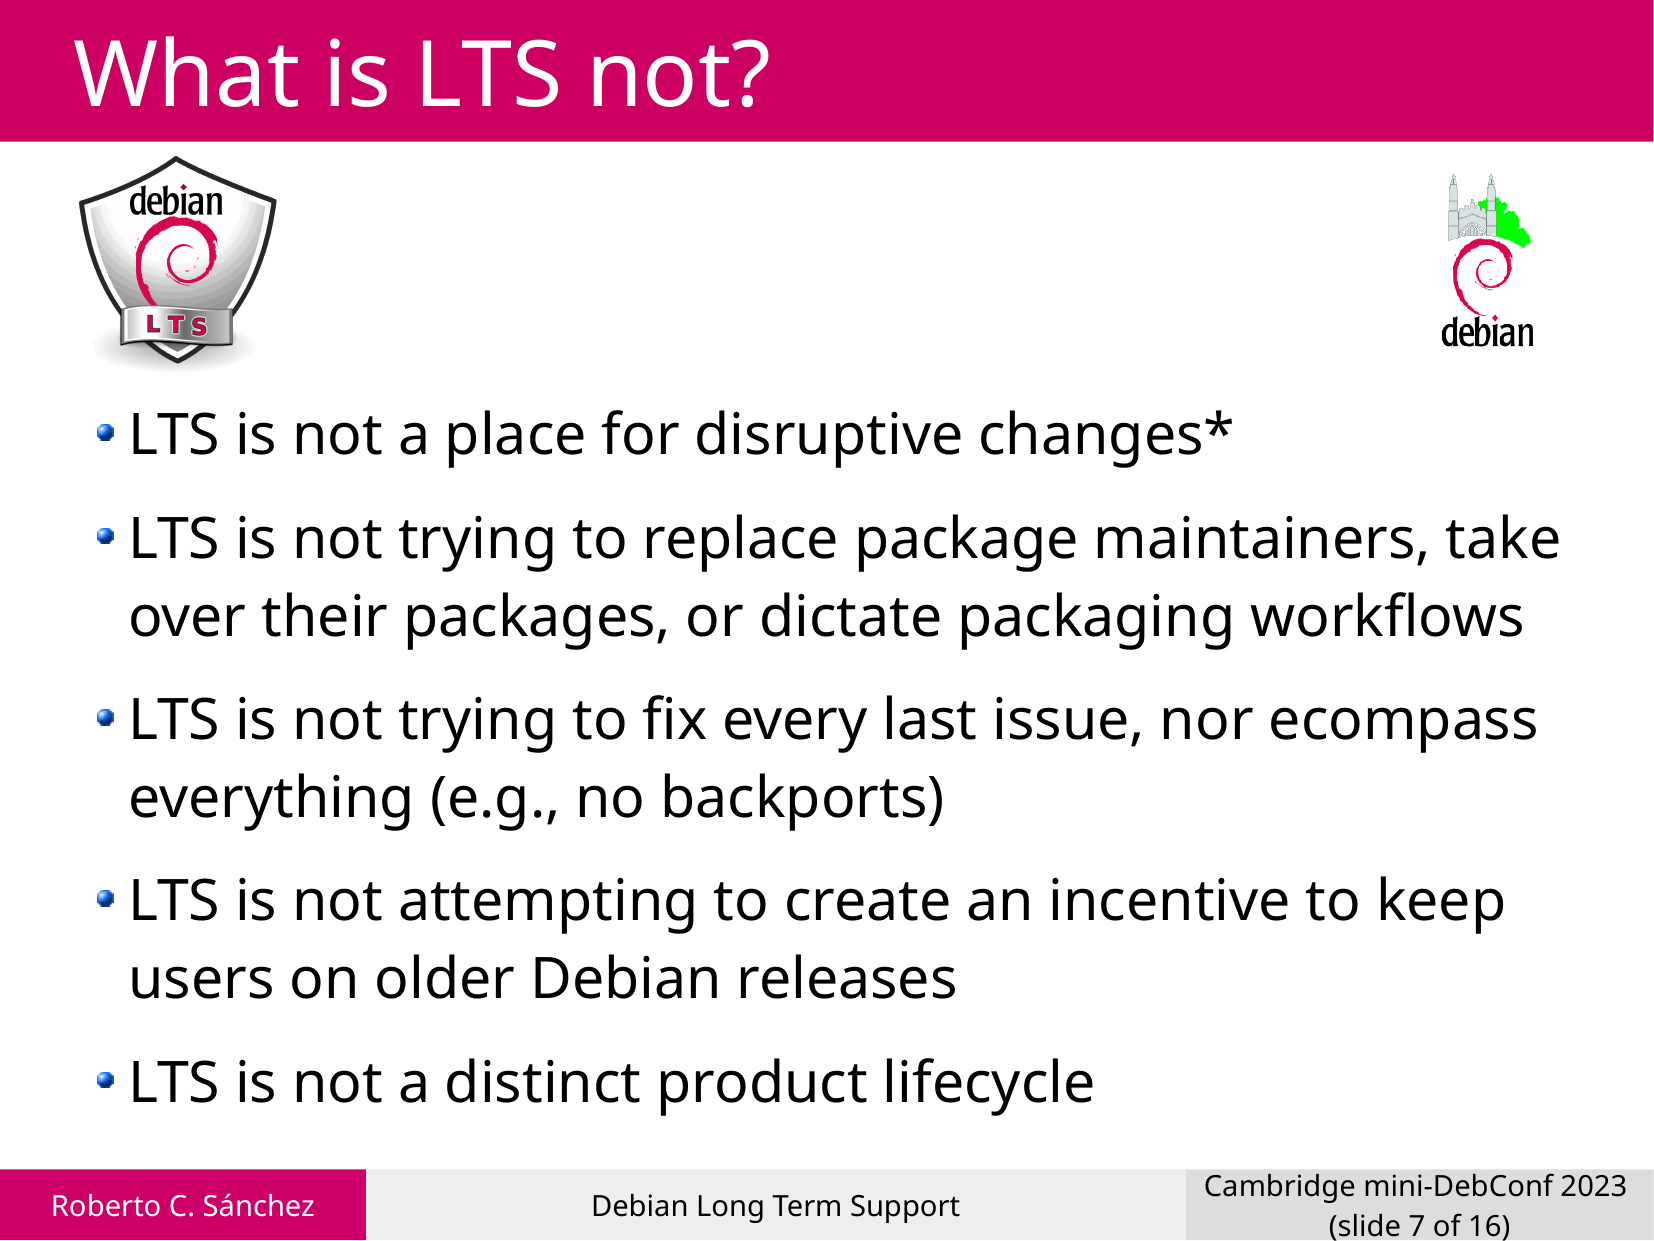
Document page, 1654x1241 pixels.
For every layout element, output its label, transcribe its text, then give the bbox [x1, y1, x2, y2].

picture [59, 142, 296, 378]
list LTS is not a place for disruptive changes* LTS is not trying to replace package maintainers, take over their packages, or dictate packaging workflows LTS is not trying to fix every last issue, nor ecompass everything (e.g., no backports) LTS is not attempting to create an incentive to keep users on older Debian releases LTS is not a distinct product lifecycle [82, 290, 1571, 1159]
title What is LTS not? [0, 0, 1654, 142]
picture [1405, 165, 1562, 290]
